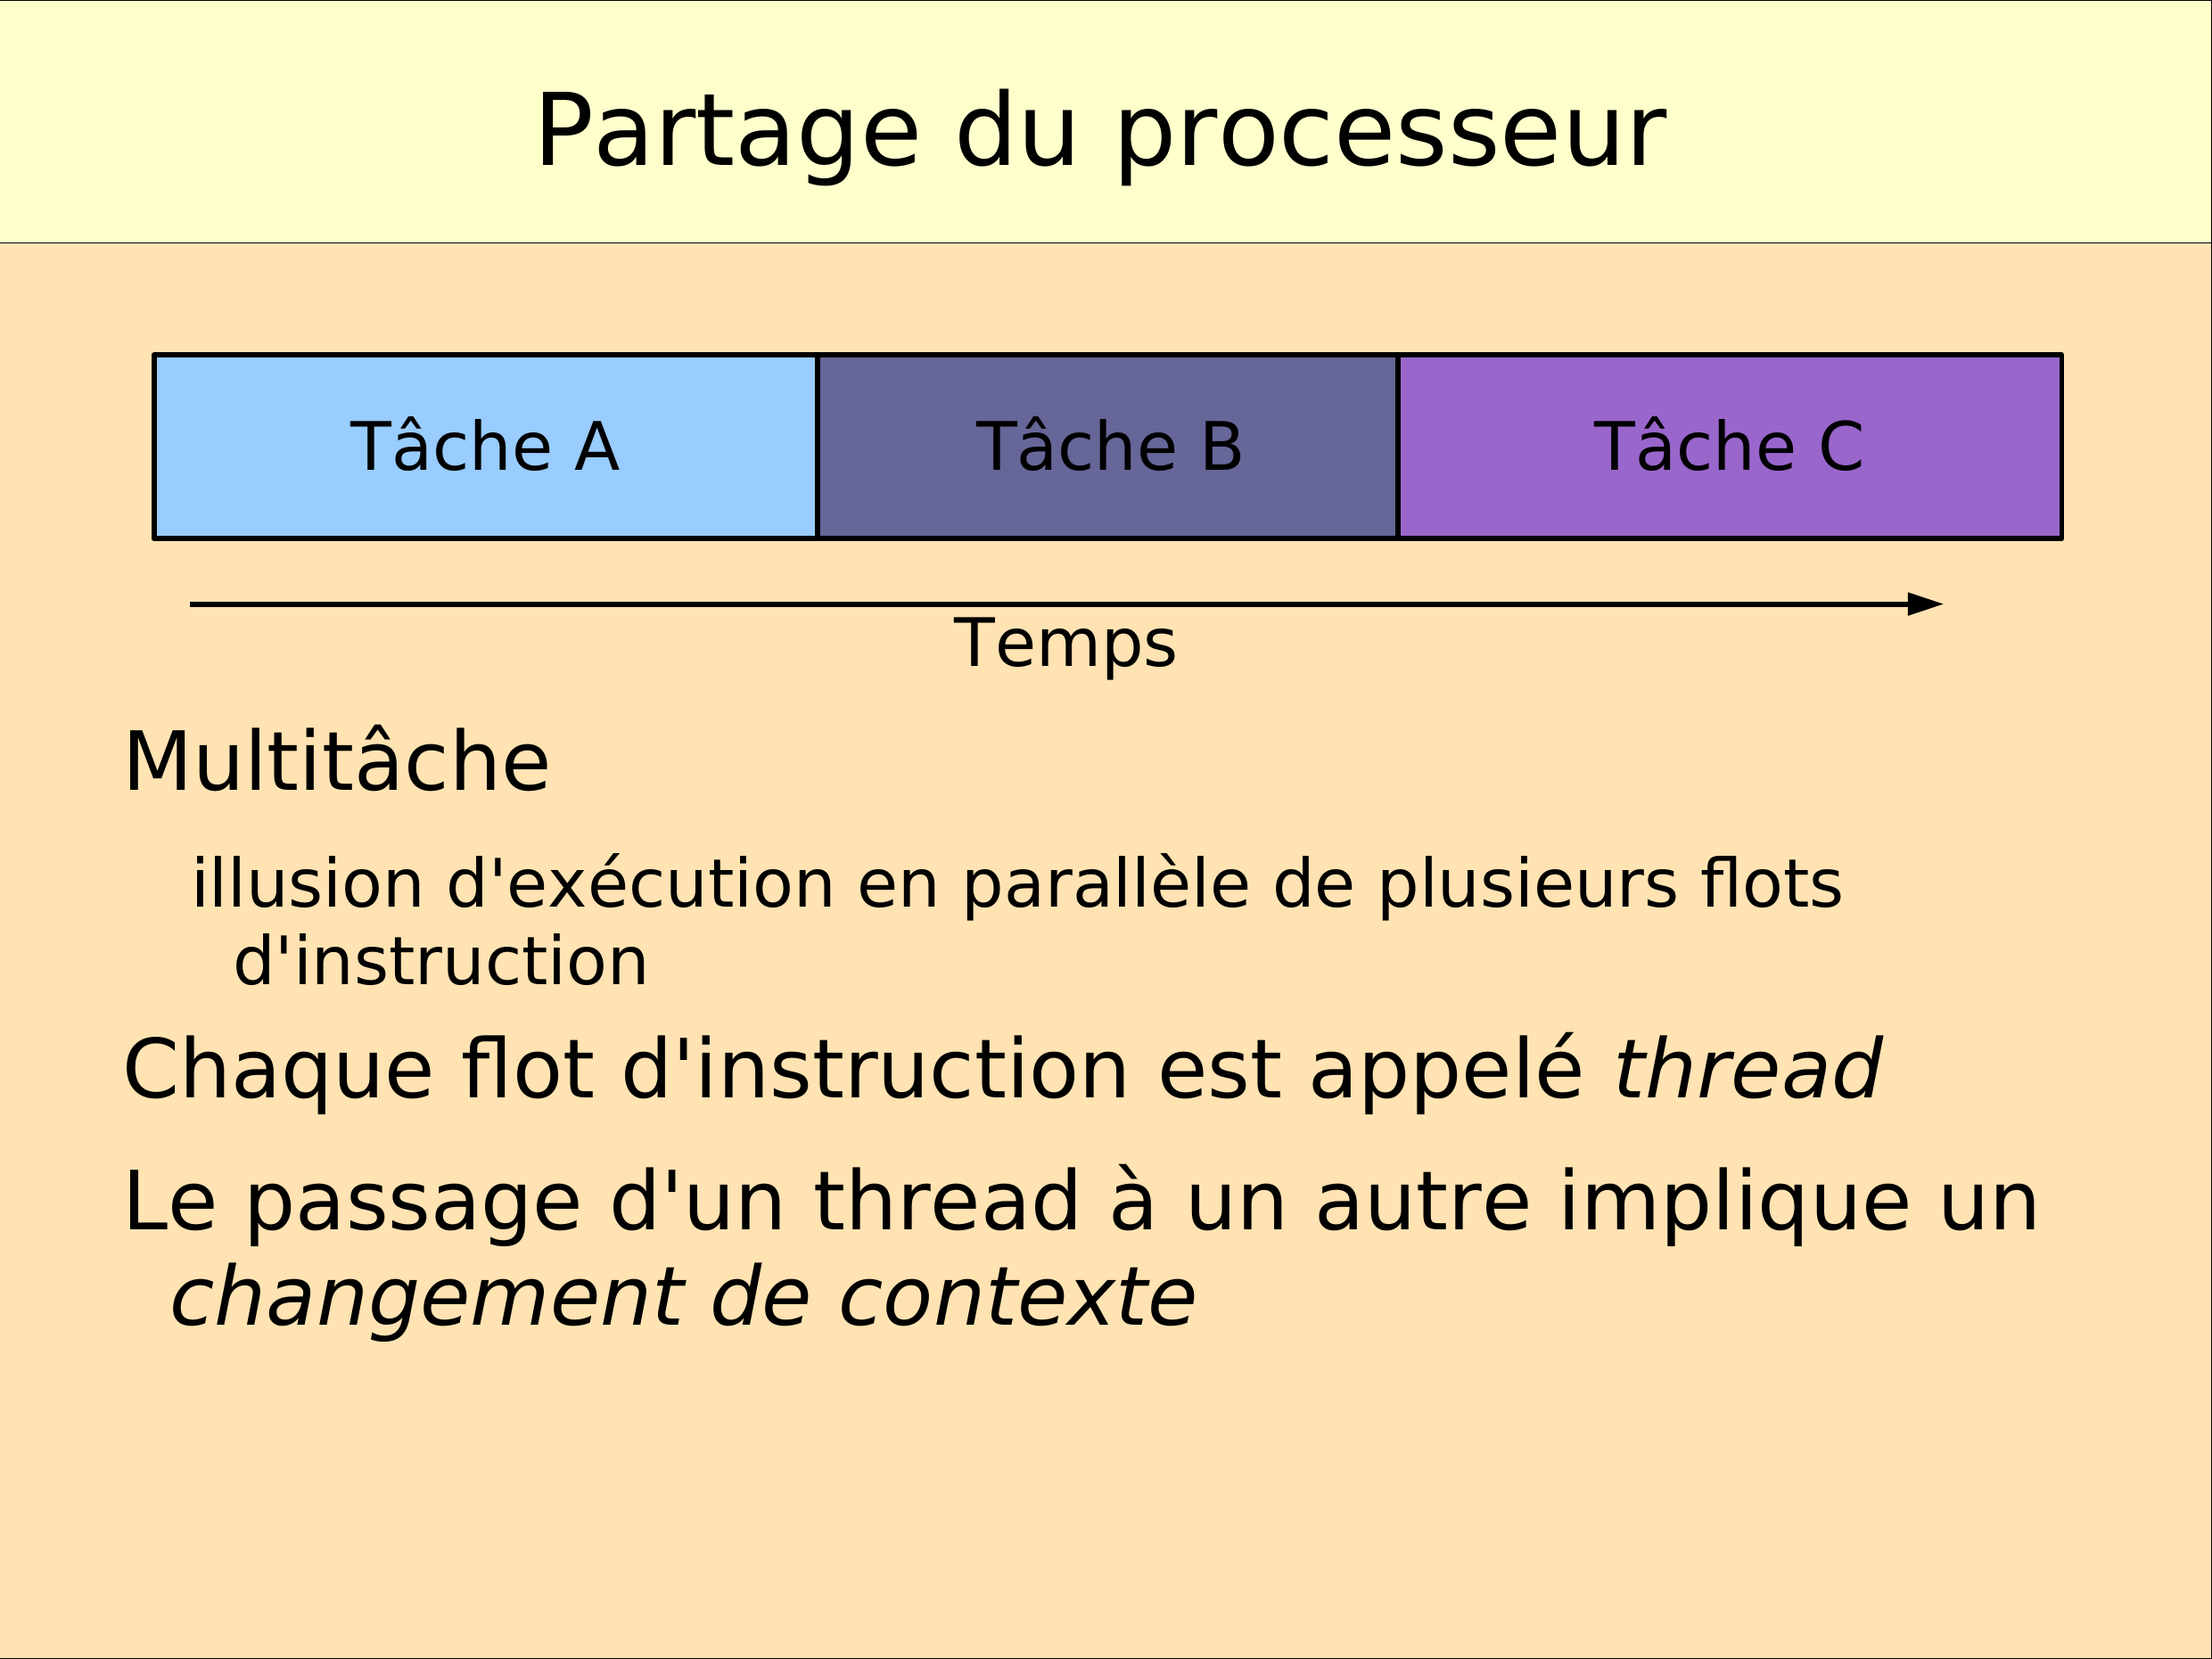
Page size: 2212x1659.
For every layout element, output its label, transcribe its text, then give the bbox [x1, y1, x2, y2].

list Multitâche illusion d'exécution en parallèle de plusieurs flots d'instruction Chaque flot d'instruction est appelé thread Le passage d'un thread à un autre implique un changement de contexte [106, 713, 2098, 1576]
title Partage du processeur [153, 51, 2048, 211]
text_box Tâche B [818, 355, 1398, 539]
text_box Tâche C [1398, 355, 2062, 539]
text_box Tâche A [153, 355, 818, 539]
